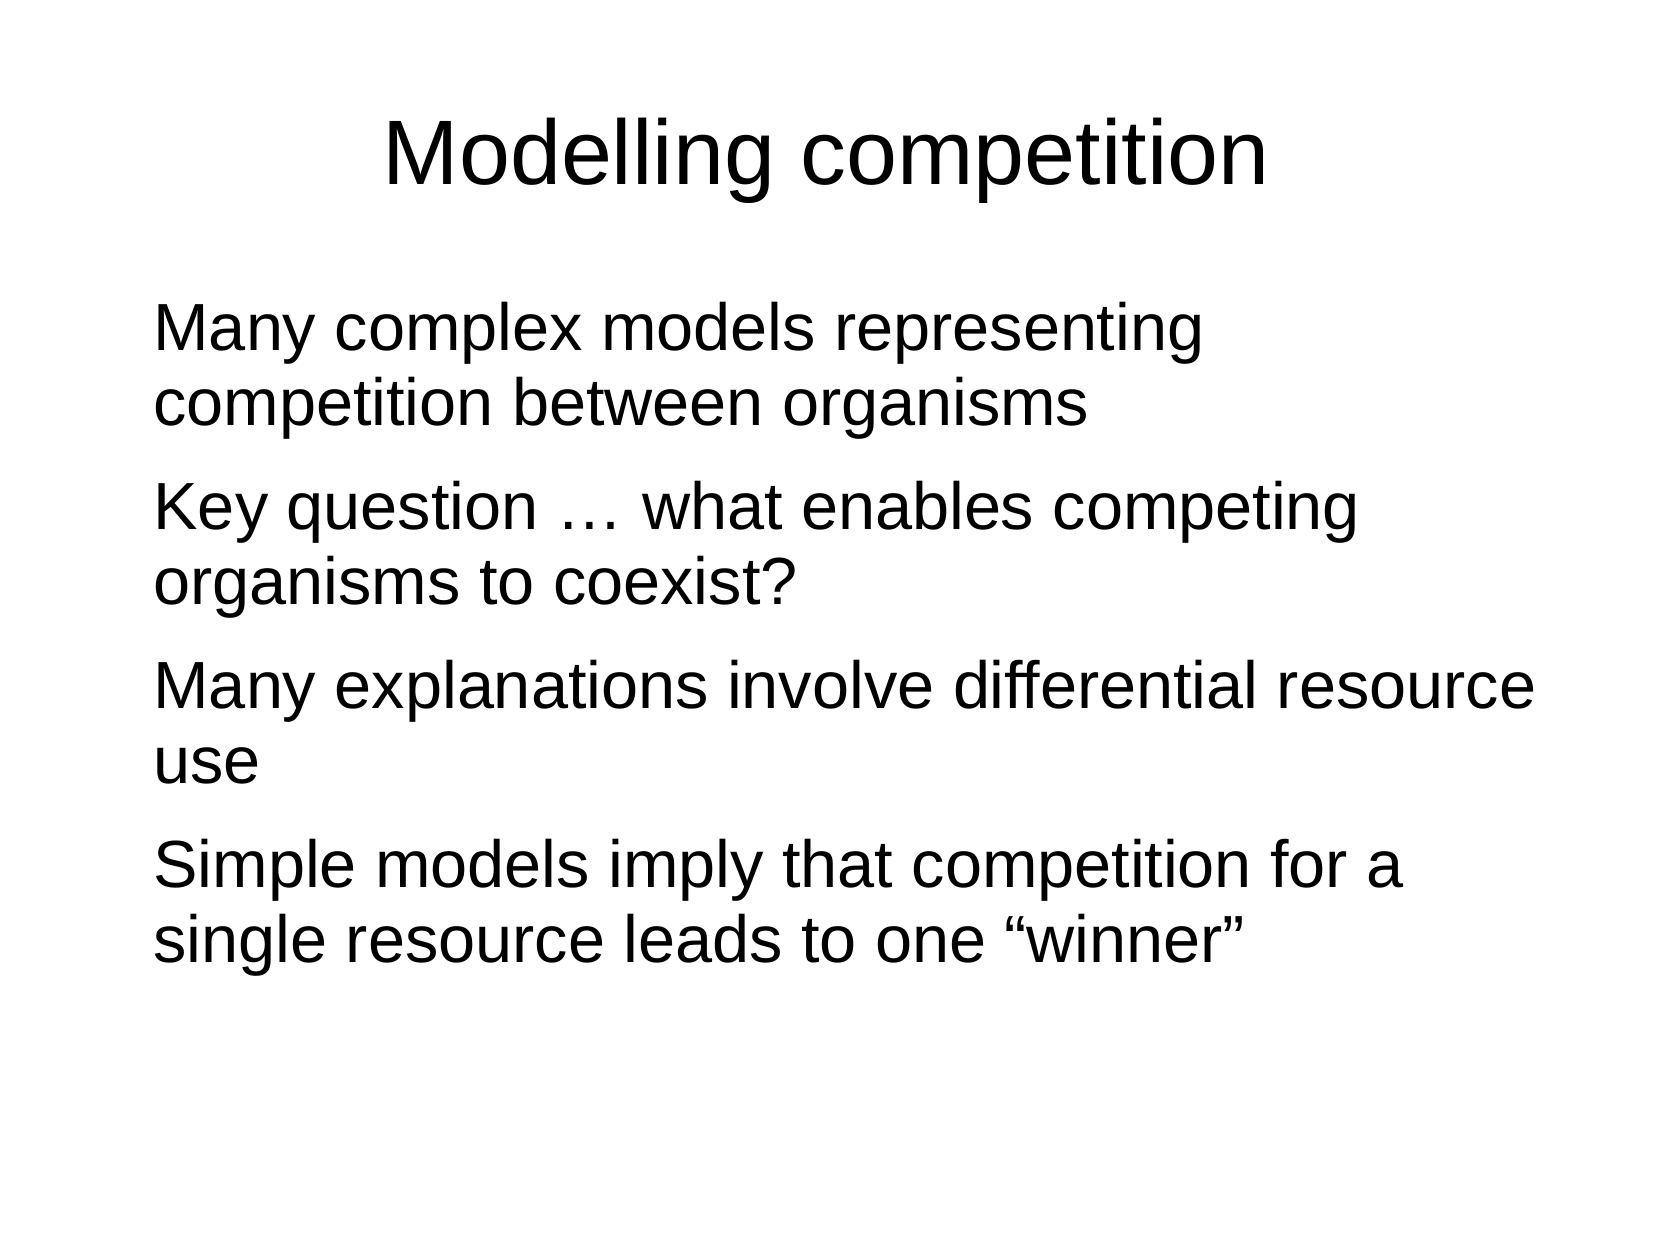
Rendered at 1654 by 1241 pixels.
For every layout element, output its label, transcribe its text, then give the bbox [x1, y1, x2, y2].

list Many complex models representing competition between organisms Key question … what enables competing organisms to coexist? Many explanations involve differential resource use Simple models imply that competition for a single resource leads to one “winner” [82, 290, 1538, 1010]
title Modelling competition [82, 49, 1571, 257]
